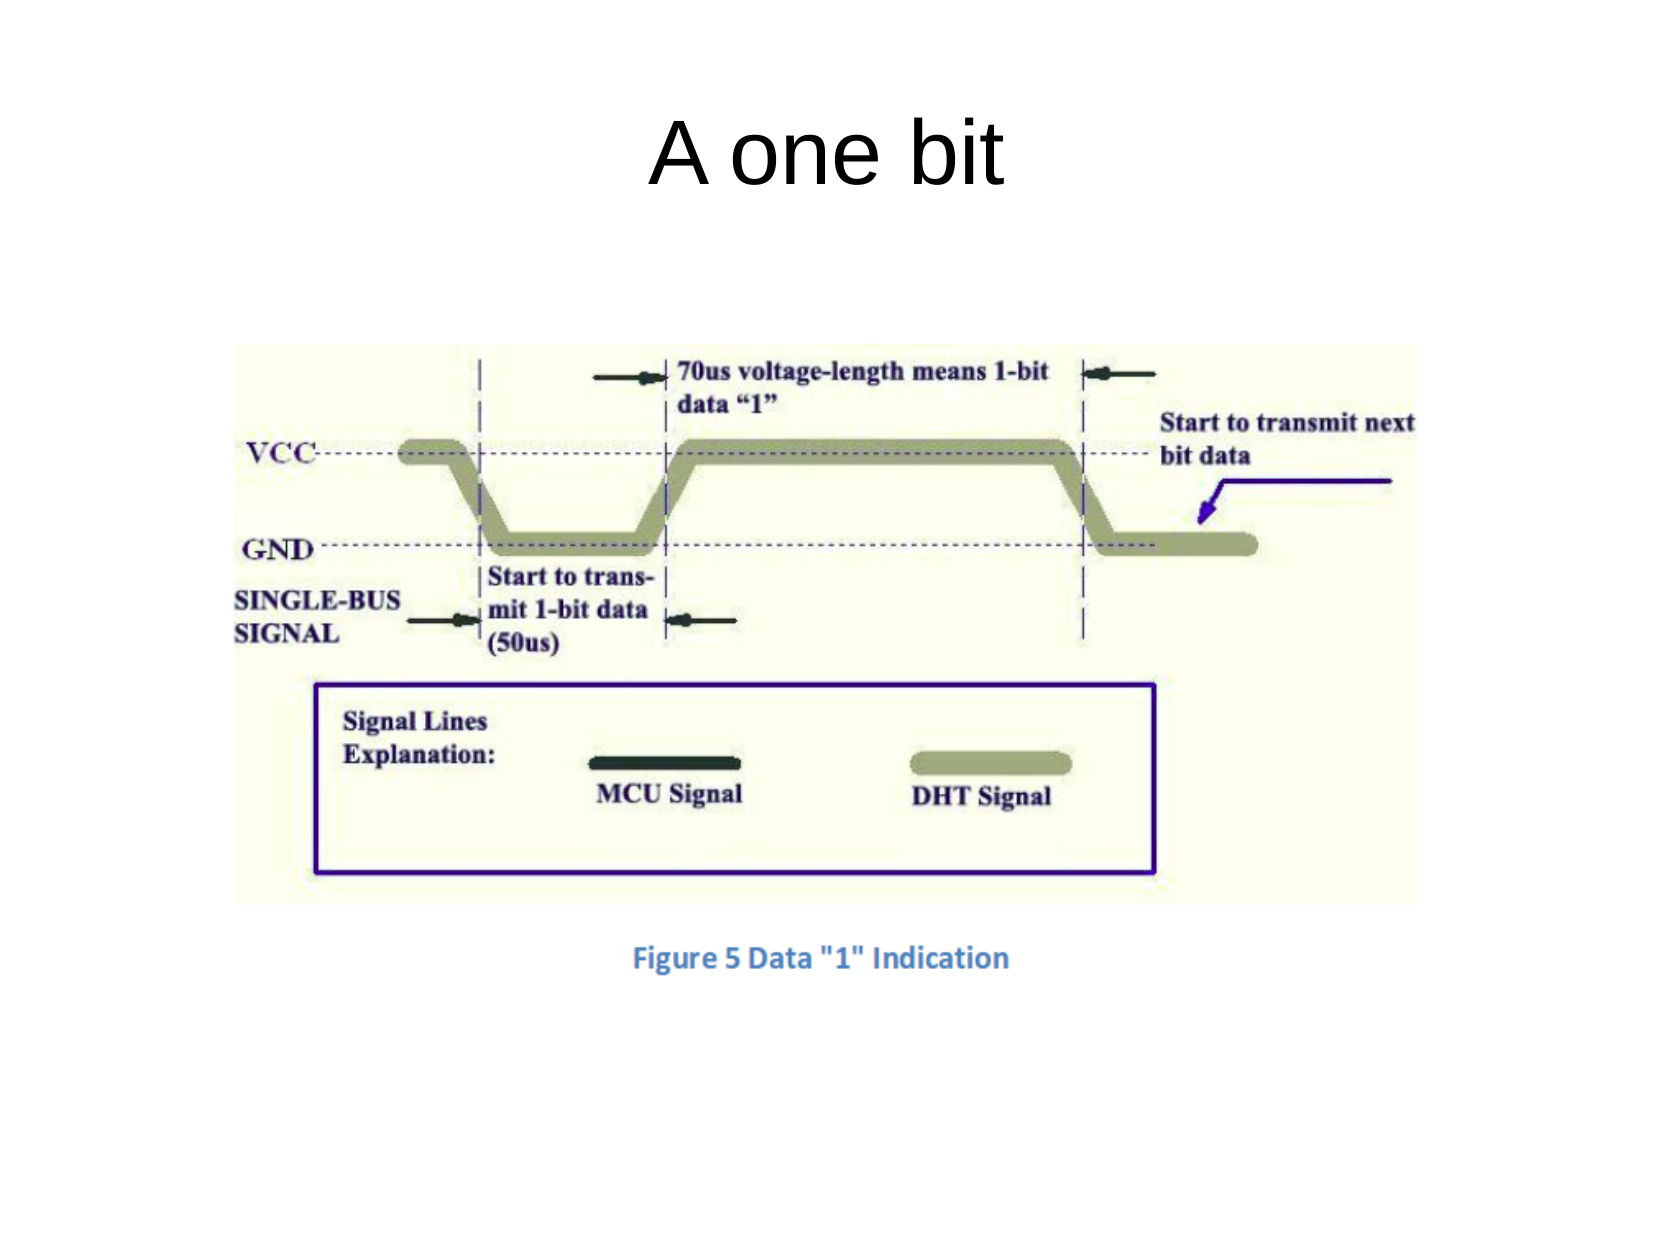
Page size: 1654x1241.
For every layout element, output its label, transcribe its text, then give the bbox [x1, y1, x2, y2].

picture [194, 290, 1459, 1010]
title A one bit [82, 49, 1571, 257]
